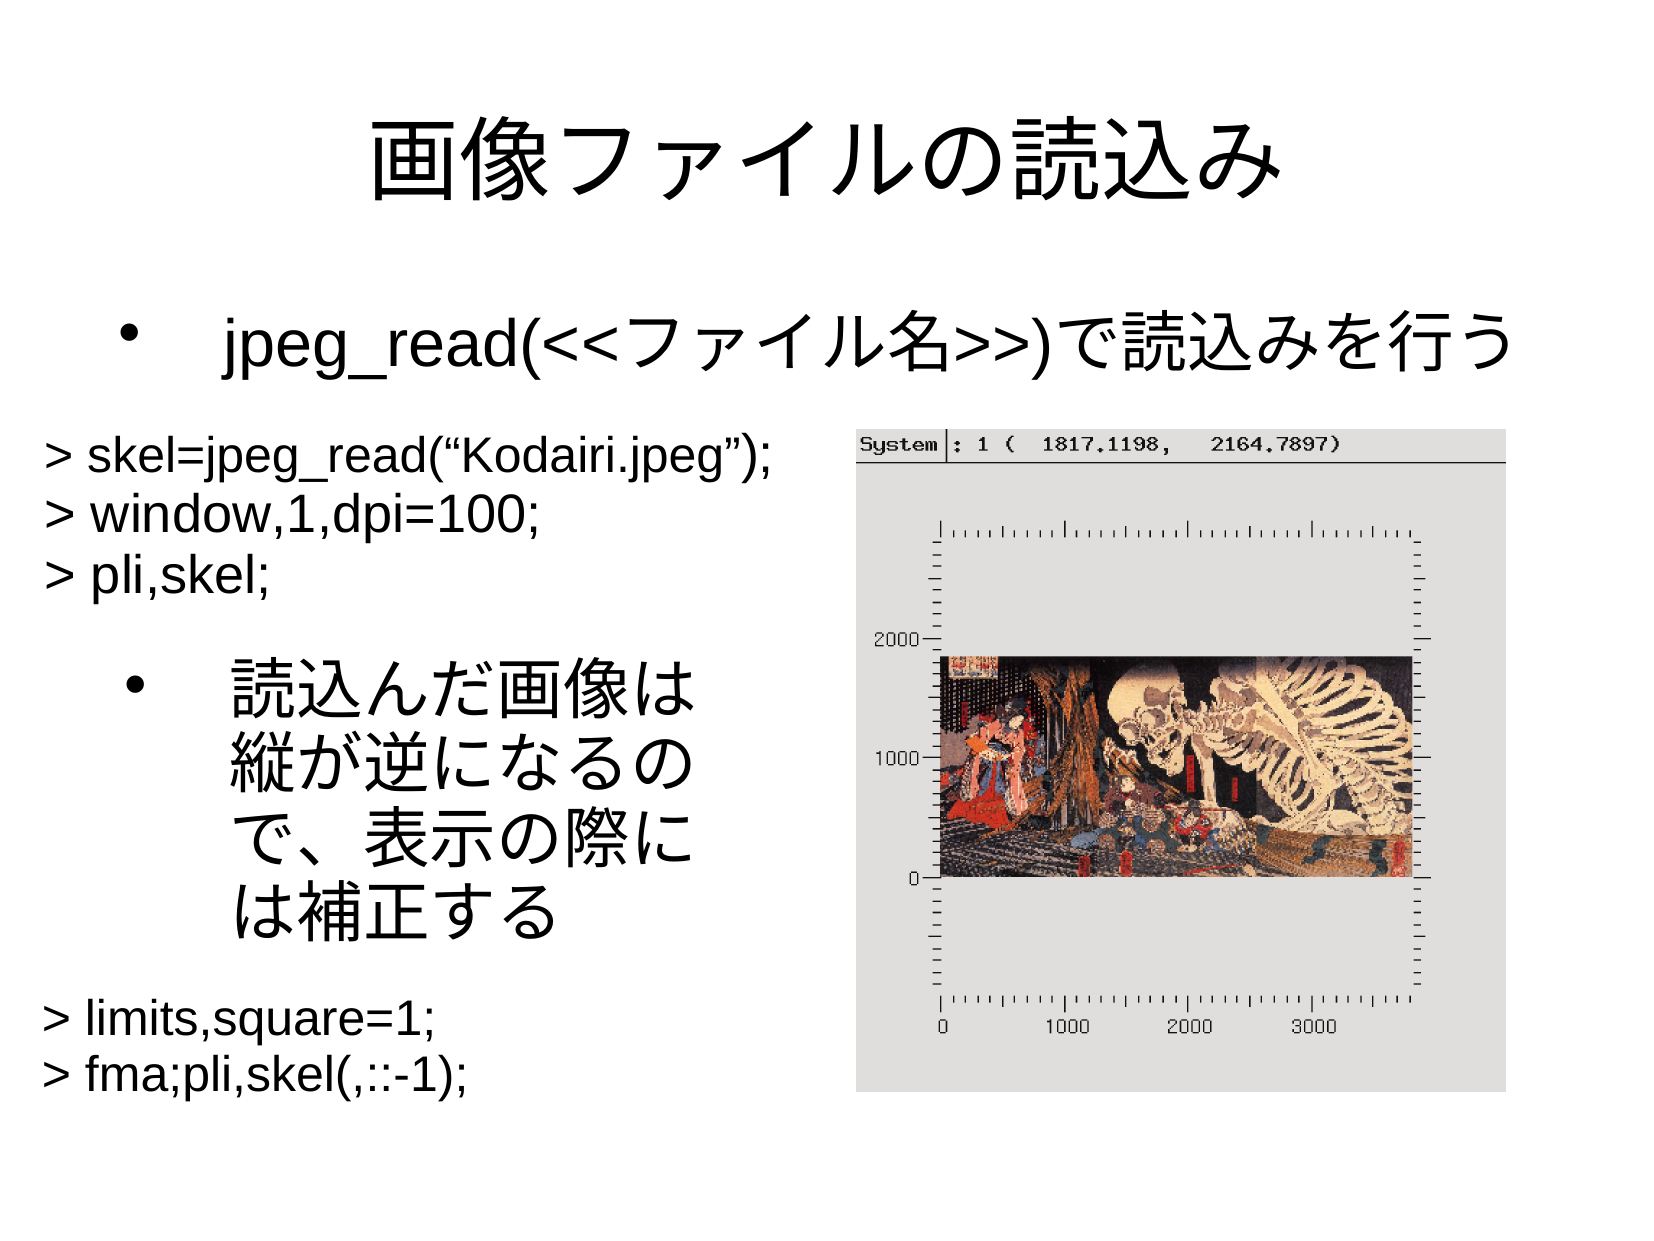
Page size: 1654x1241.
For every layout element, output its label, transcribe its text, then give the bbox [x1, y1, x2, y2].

text_box > skel=jpeg_read(“Kodairi.jpeg”); > window,1,dpi=100; > pli,skel; [29, 413, 975, 679]
picture [856, 432, 1506, 1093]
list jpeg_read(<<ファイル名>>)で読込みを行う [82, 290, 1571, 443]
text_box > limits,square=1; > fma;pli,skel(,::-1); [27, 980, 827, 1152]
title 画像ファイルの読込み [82, 56, 1571, 249]
text_box 読込んだ画像は縦が逆になるので、表示の際には補正する [88, 649, 751, 916]
